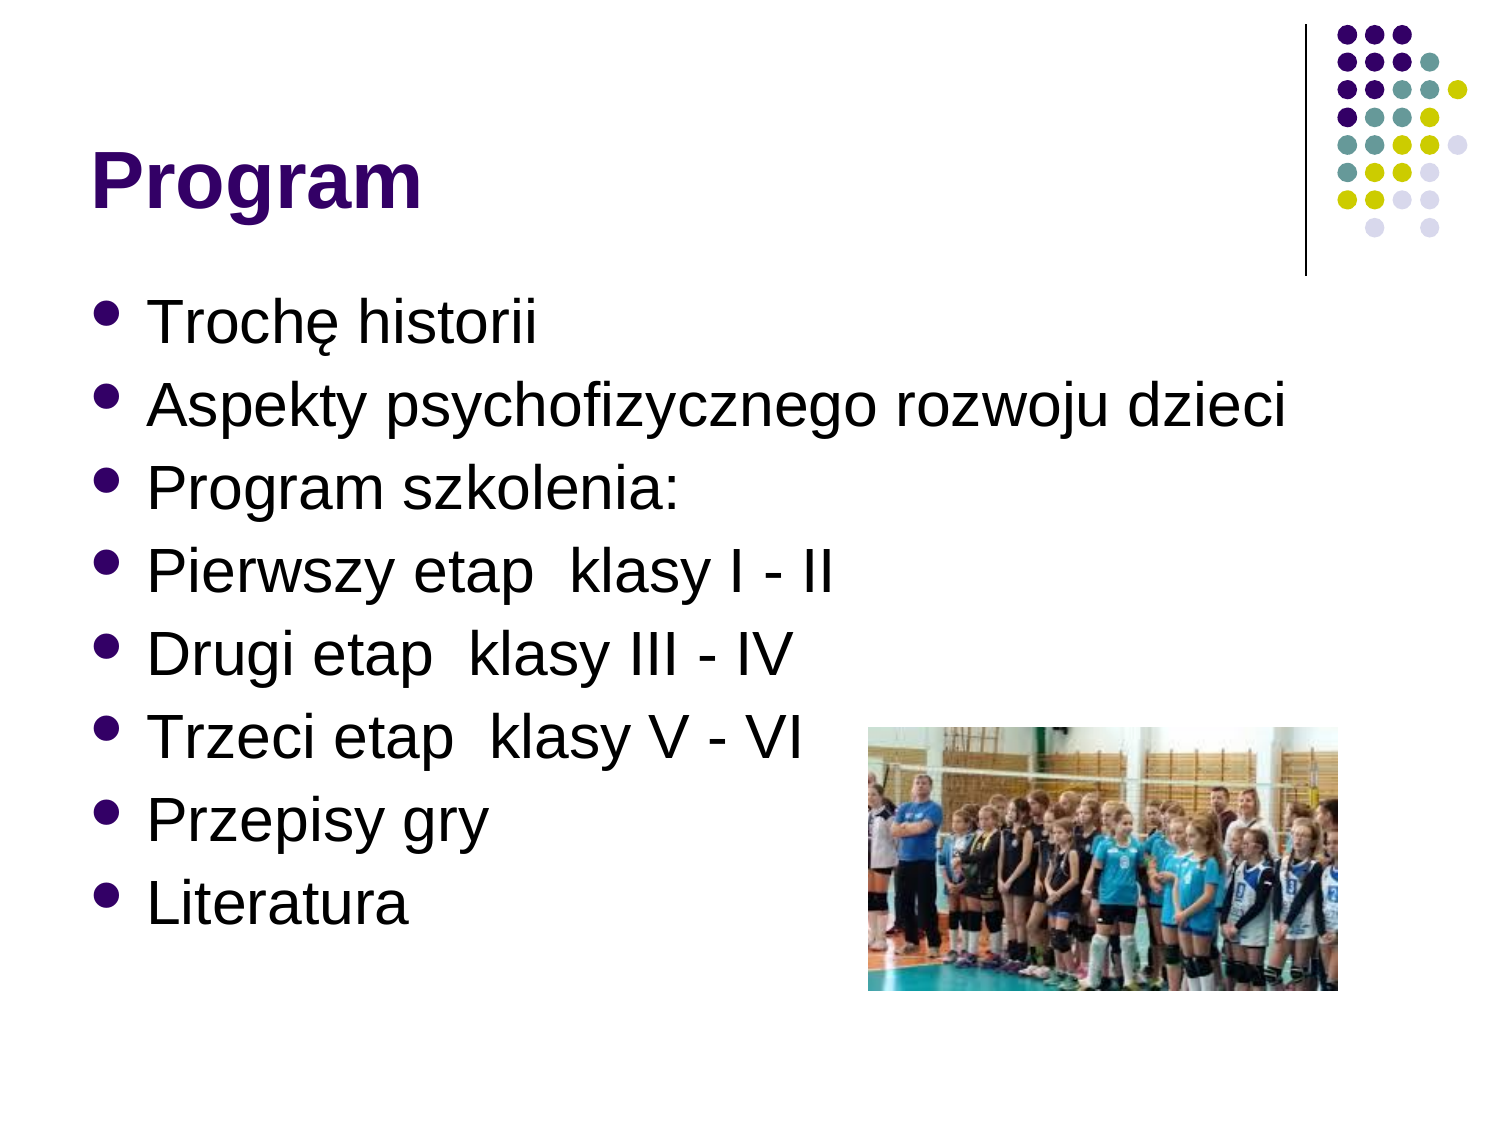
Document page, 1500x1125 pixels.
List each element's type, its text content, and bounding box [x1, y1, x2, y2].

title Program [74, 20, 1313, 233]
picture [868, 727, 1338, 991]
list Trochę historii Aspekty psychofizycznego rozwoju dzieci Program szkolenia: Pierwszy etap klasy I - II Drugi etap klasy III - IV Trzeci etap klasy V - VI Przepisy gry Literatura [75, 282, 1426, 1006]
